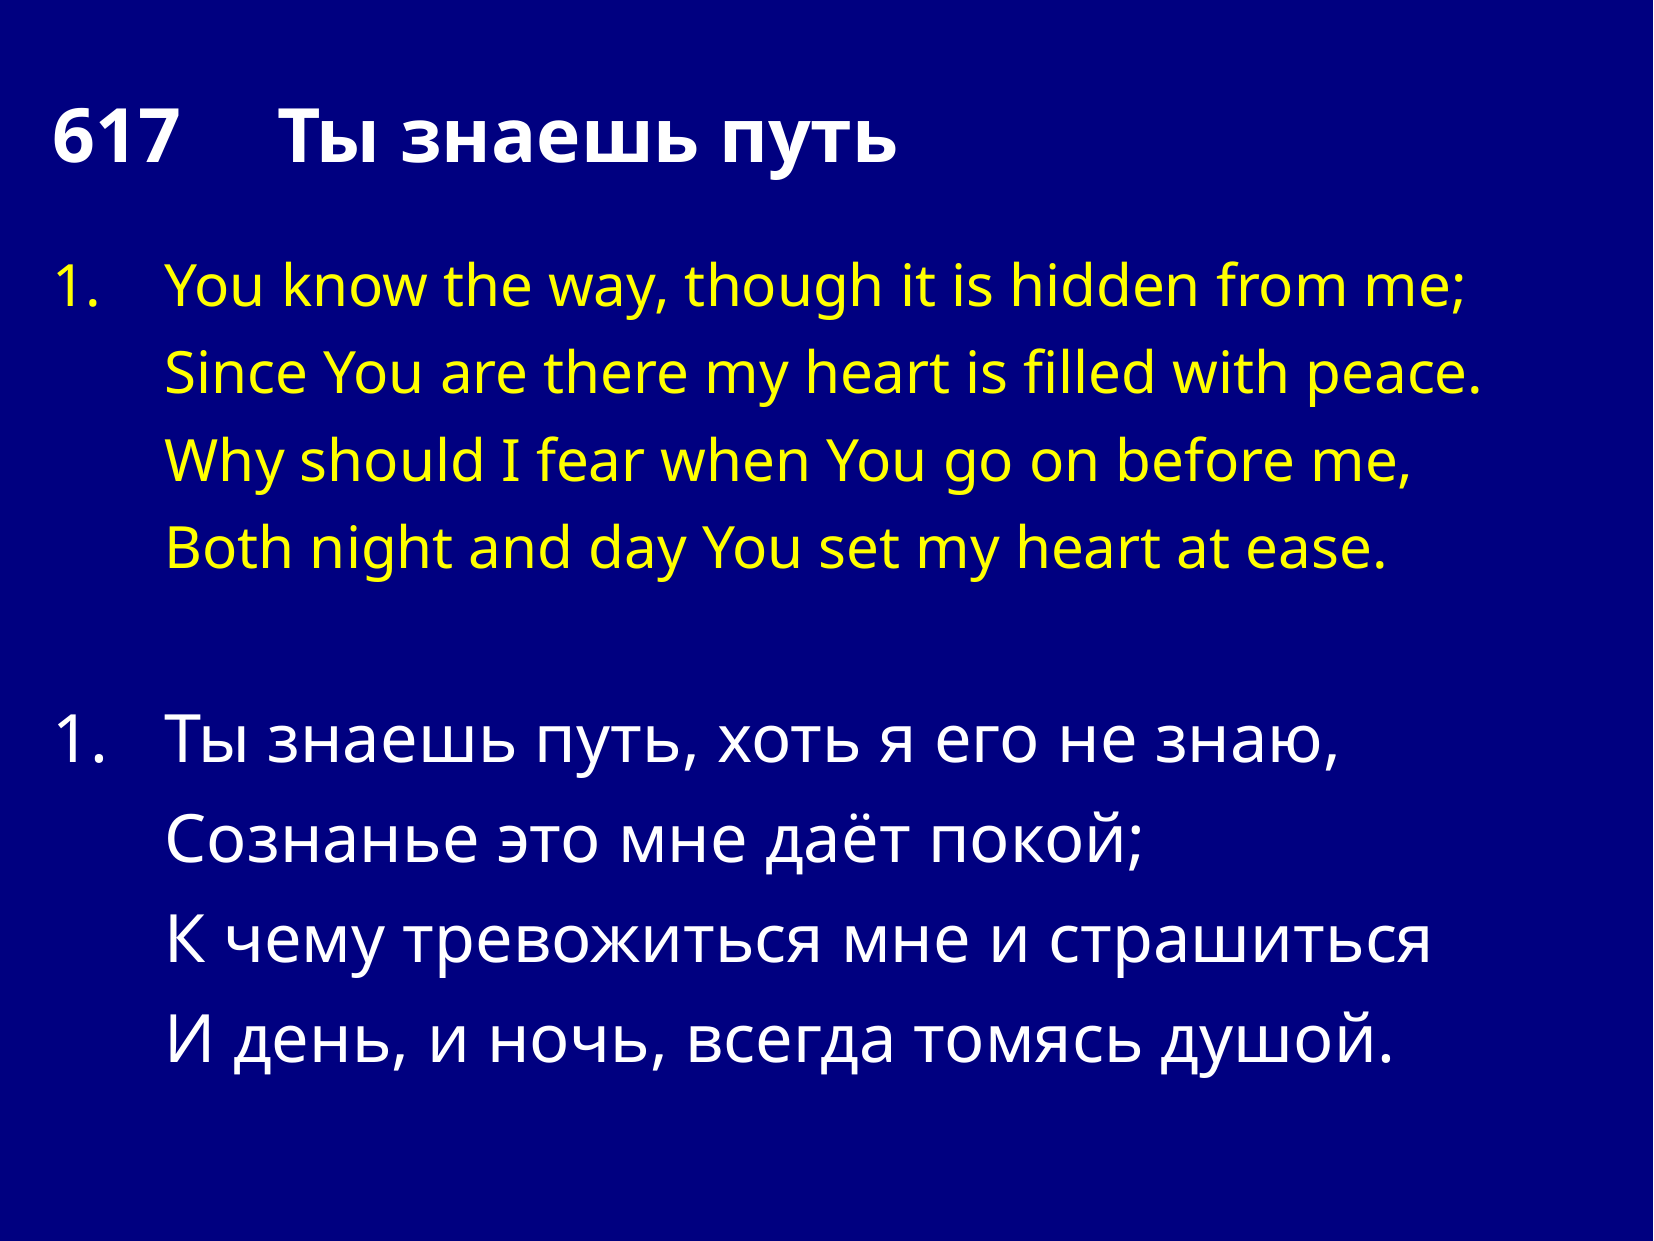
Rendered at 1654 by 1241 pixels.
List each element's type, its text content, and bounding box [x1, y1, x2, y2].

text_box 1. Ты знаешь путь, хоть я его не знаю, Сознанье это мне даёт покой; К чему тревожиться мне и страшиться И день, и ночь, всегда томясь душой. [37, 675, 1653, 1163]
text_box 1. You know the way, though it is hidden from me; Since You are there my heart is filled with peace. Why should I fear when You go on before me, Both night and day You set my heart at ease. [37, 150, 1653, 638]
text_box 617 Ты знаешь путь [37, 75, 1576, 188]
